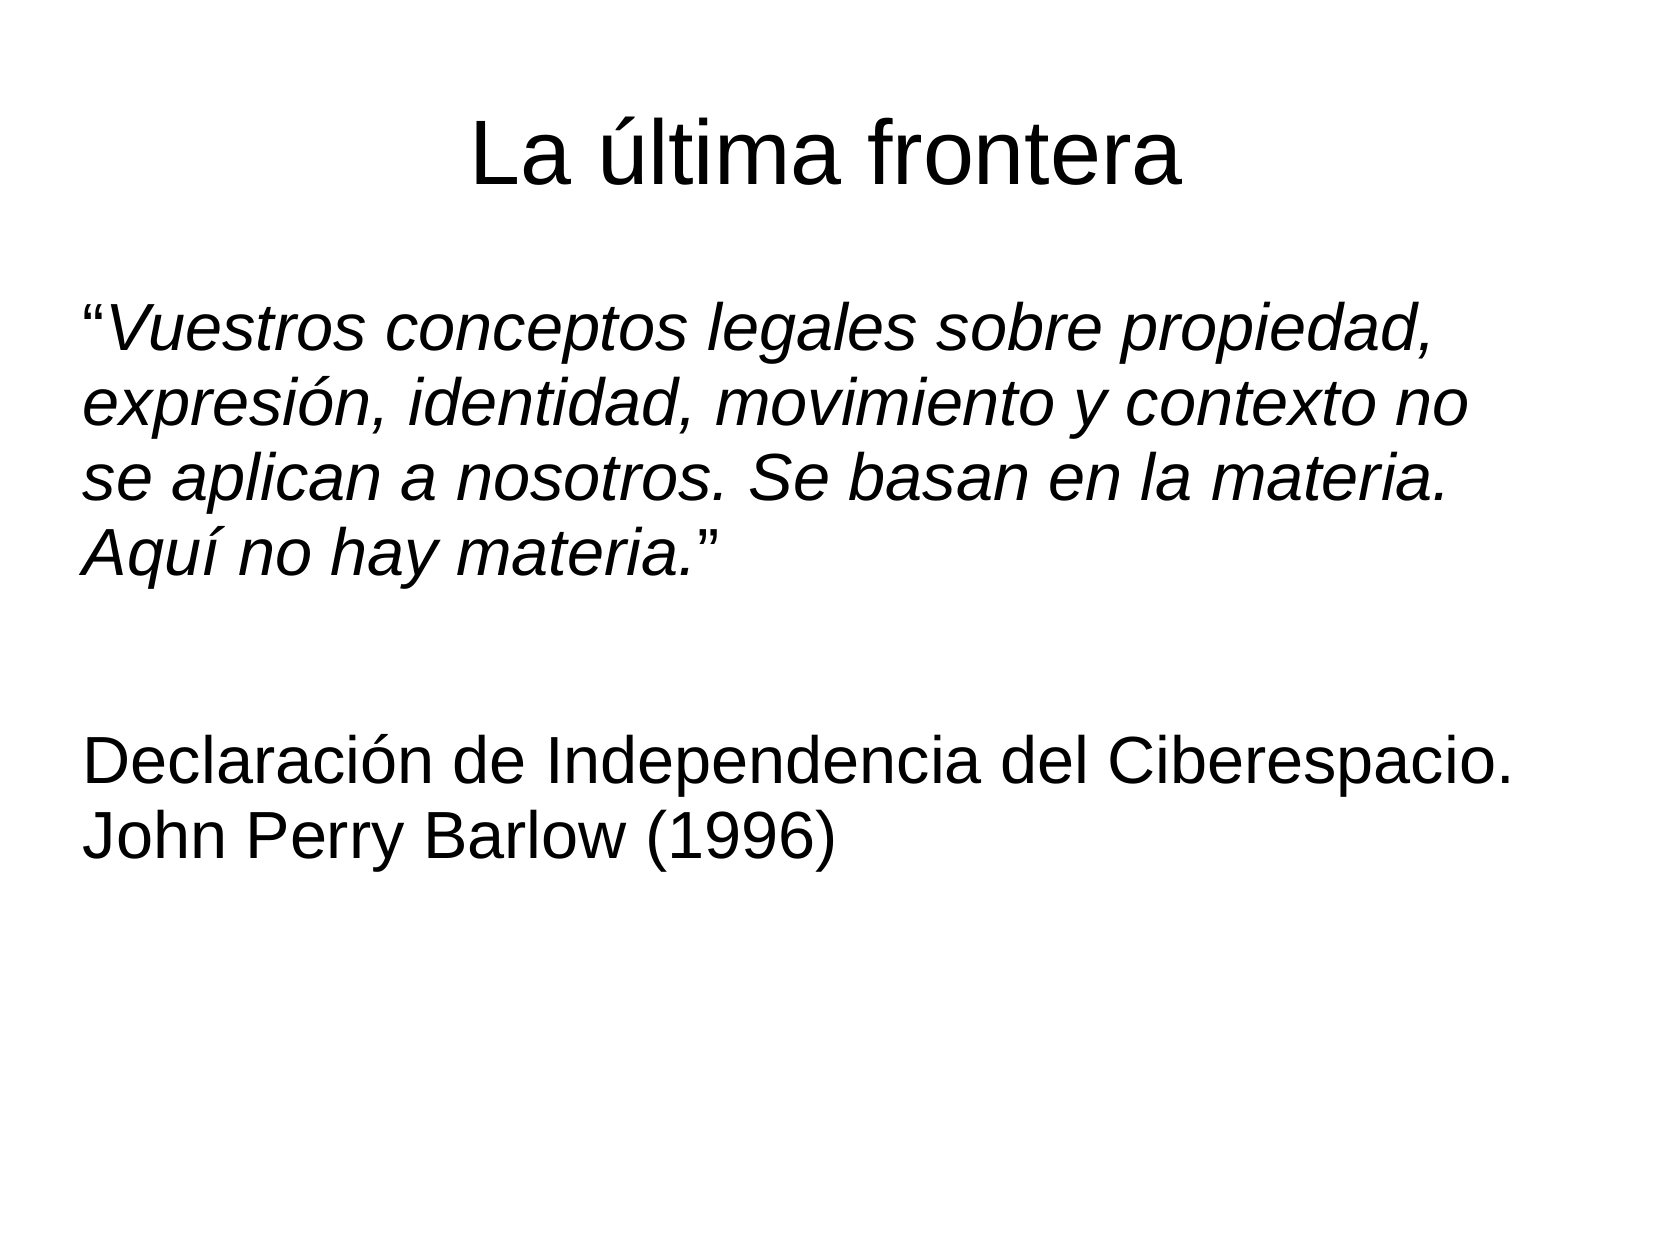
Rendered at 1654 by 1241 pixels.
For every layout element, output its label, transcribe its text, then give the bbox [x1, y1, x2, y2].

title La última frontera [82, 49, 1571, 257]
list “Vuestros conceptos legales sobre propiedad, expresión, identidad, movimiento y contexto no se aplican a nosotros. Se basan en la materia. Aquí no hay materia.” Declaración de Independencia del Ciberespacio. John Perry Barlow (1996) [82, 290, 1538, 1010]
